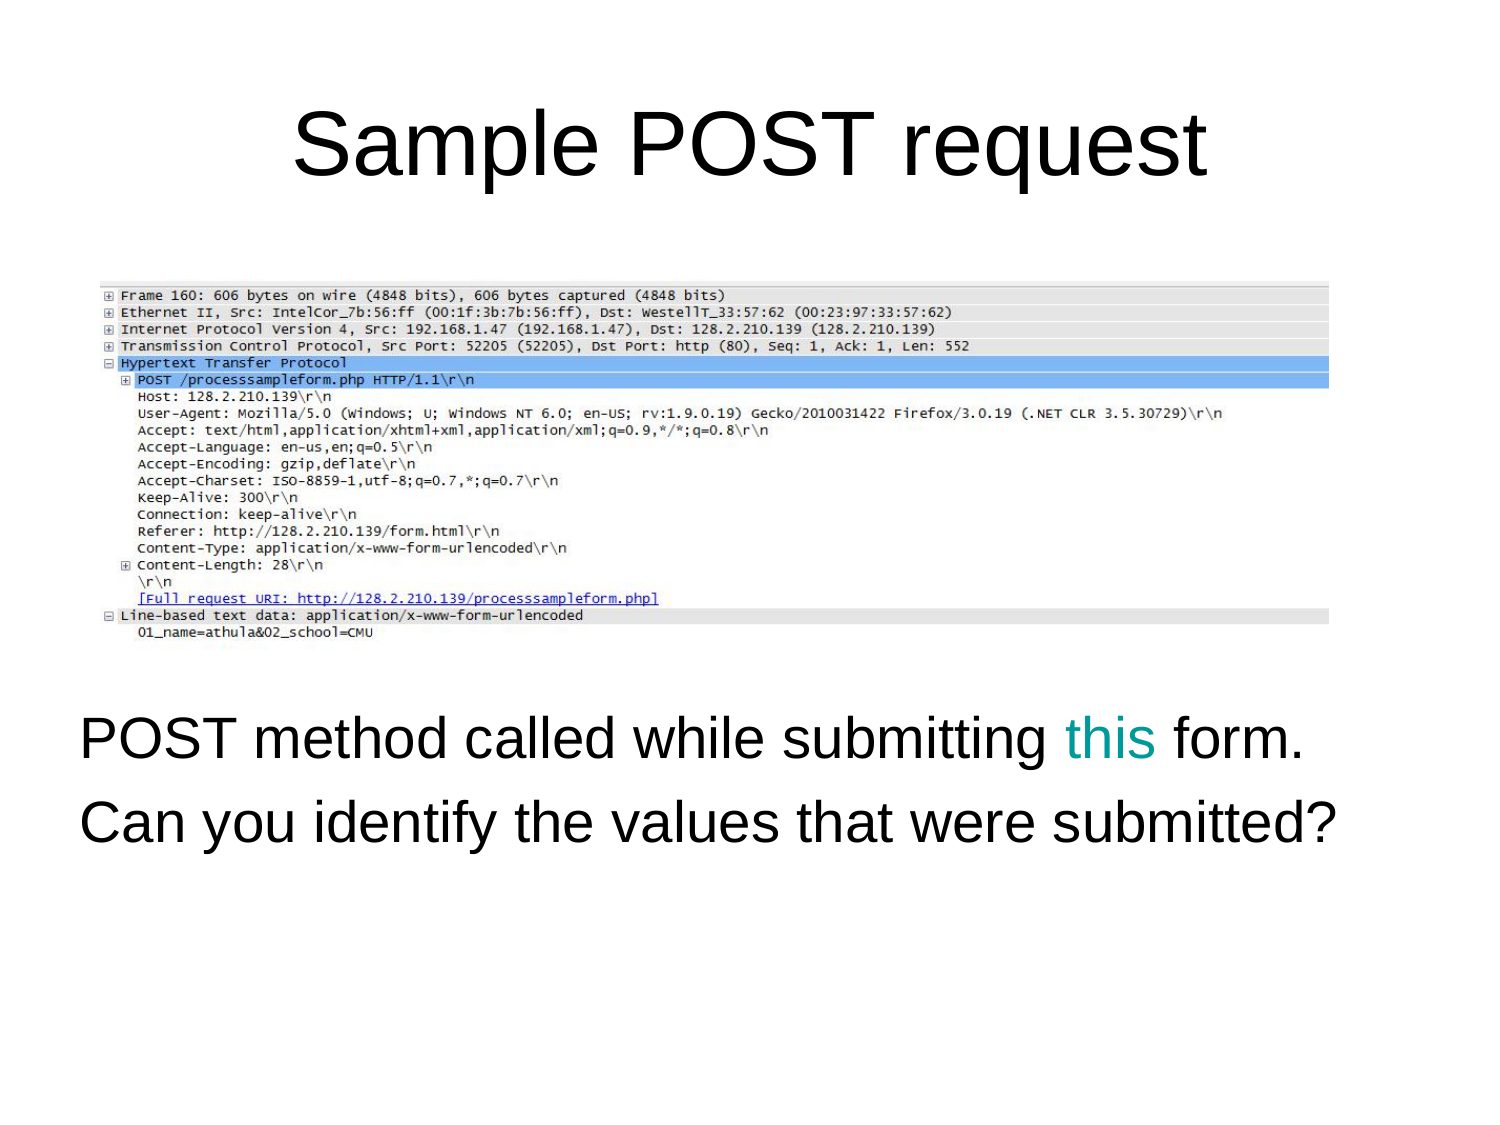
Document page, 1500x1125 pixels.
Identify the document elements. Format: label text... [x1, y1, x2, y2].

list POST method called while submitting this form. Can you identify the values that were submitted? [64, 692, 1426, 1005]
picture [100, 279, 1329, 660]
title Sample POST request [75, 45, 1426, 233]
